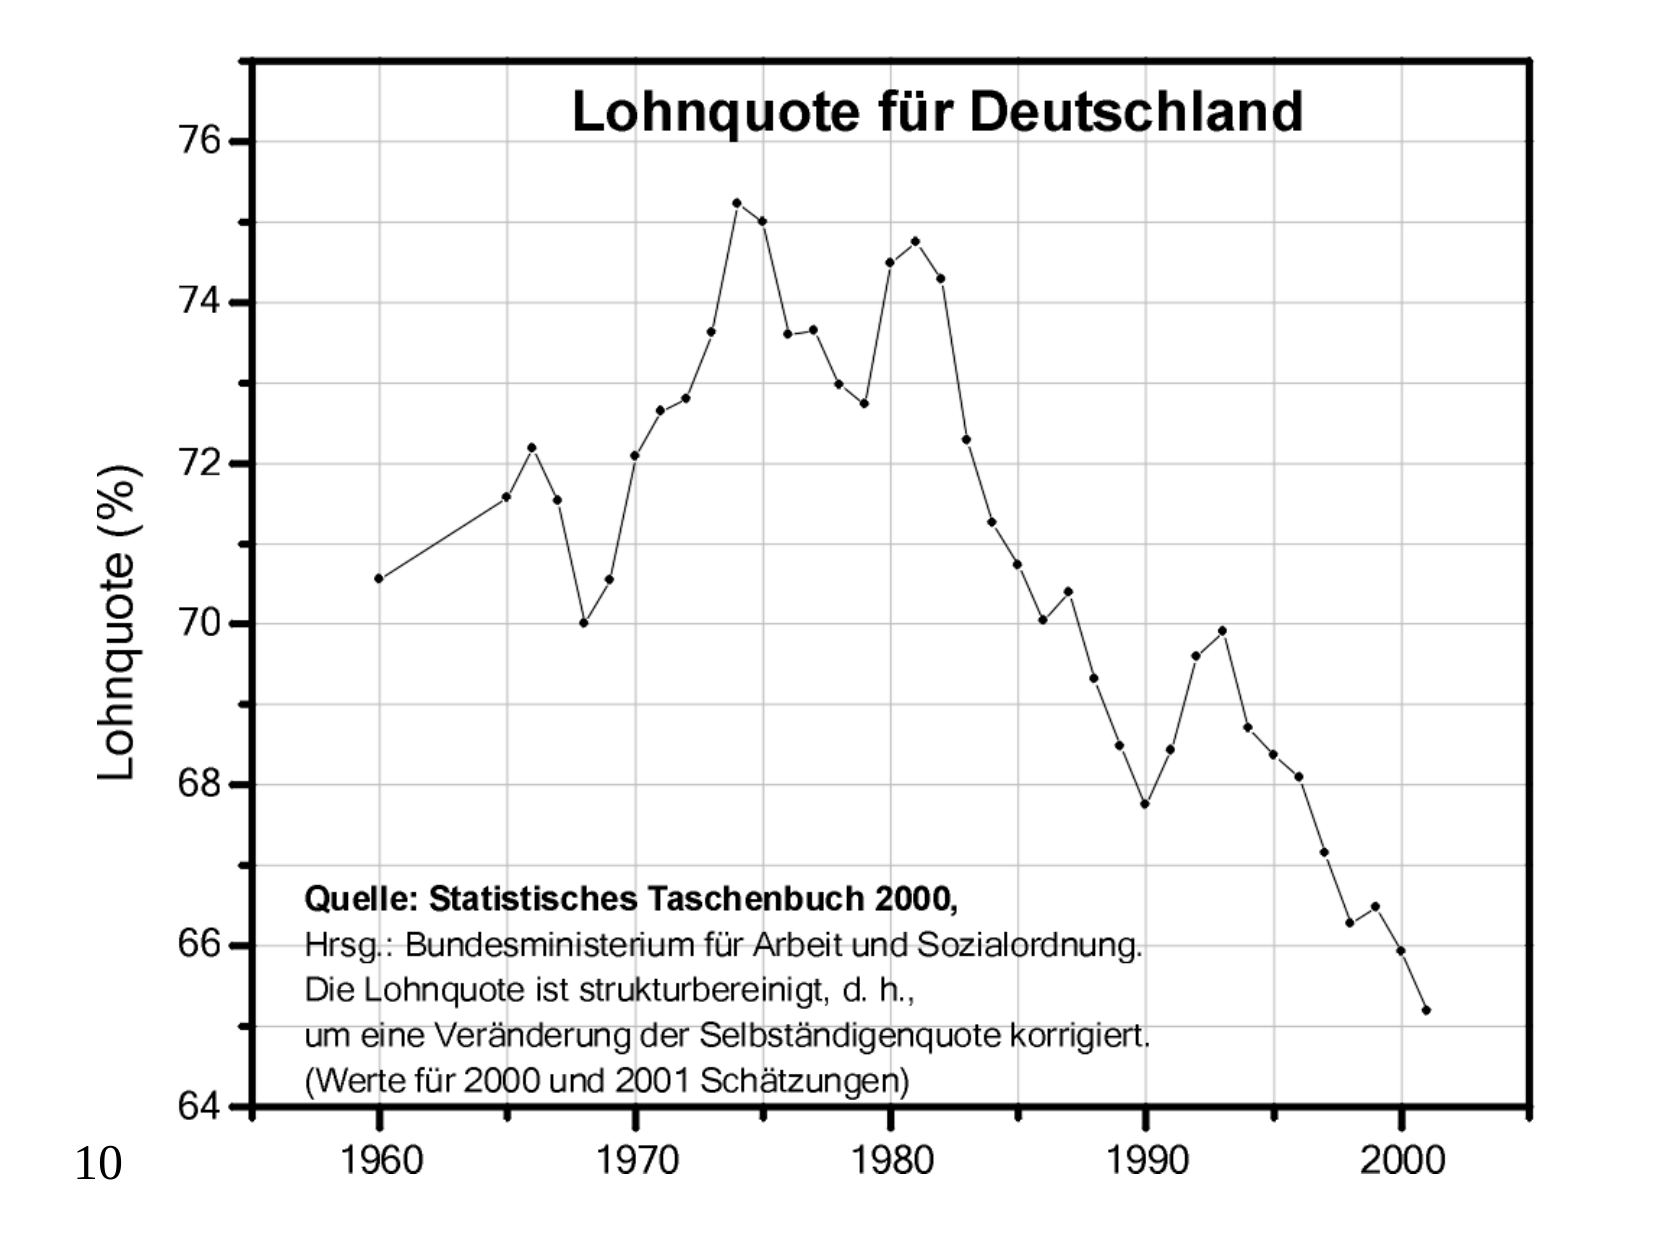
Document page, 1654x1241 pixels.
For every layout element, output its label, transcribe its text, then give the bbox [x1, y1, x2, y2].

picture [97, 7, 1594, 1174]
text_box <Foliennummer> [73, 1134, 426, 1196]
